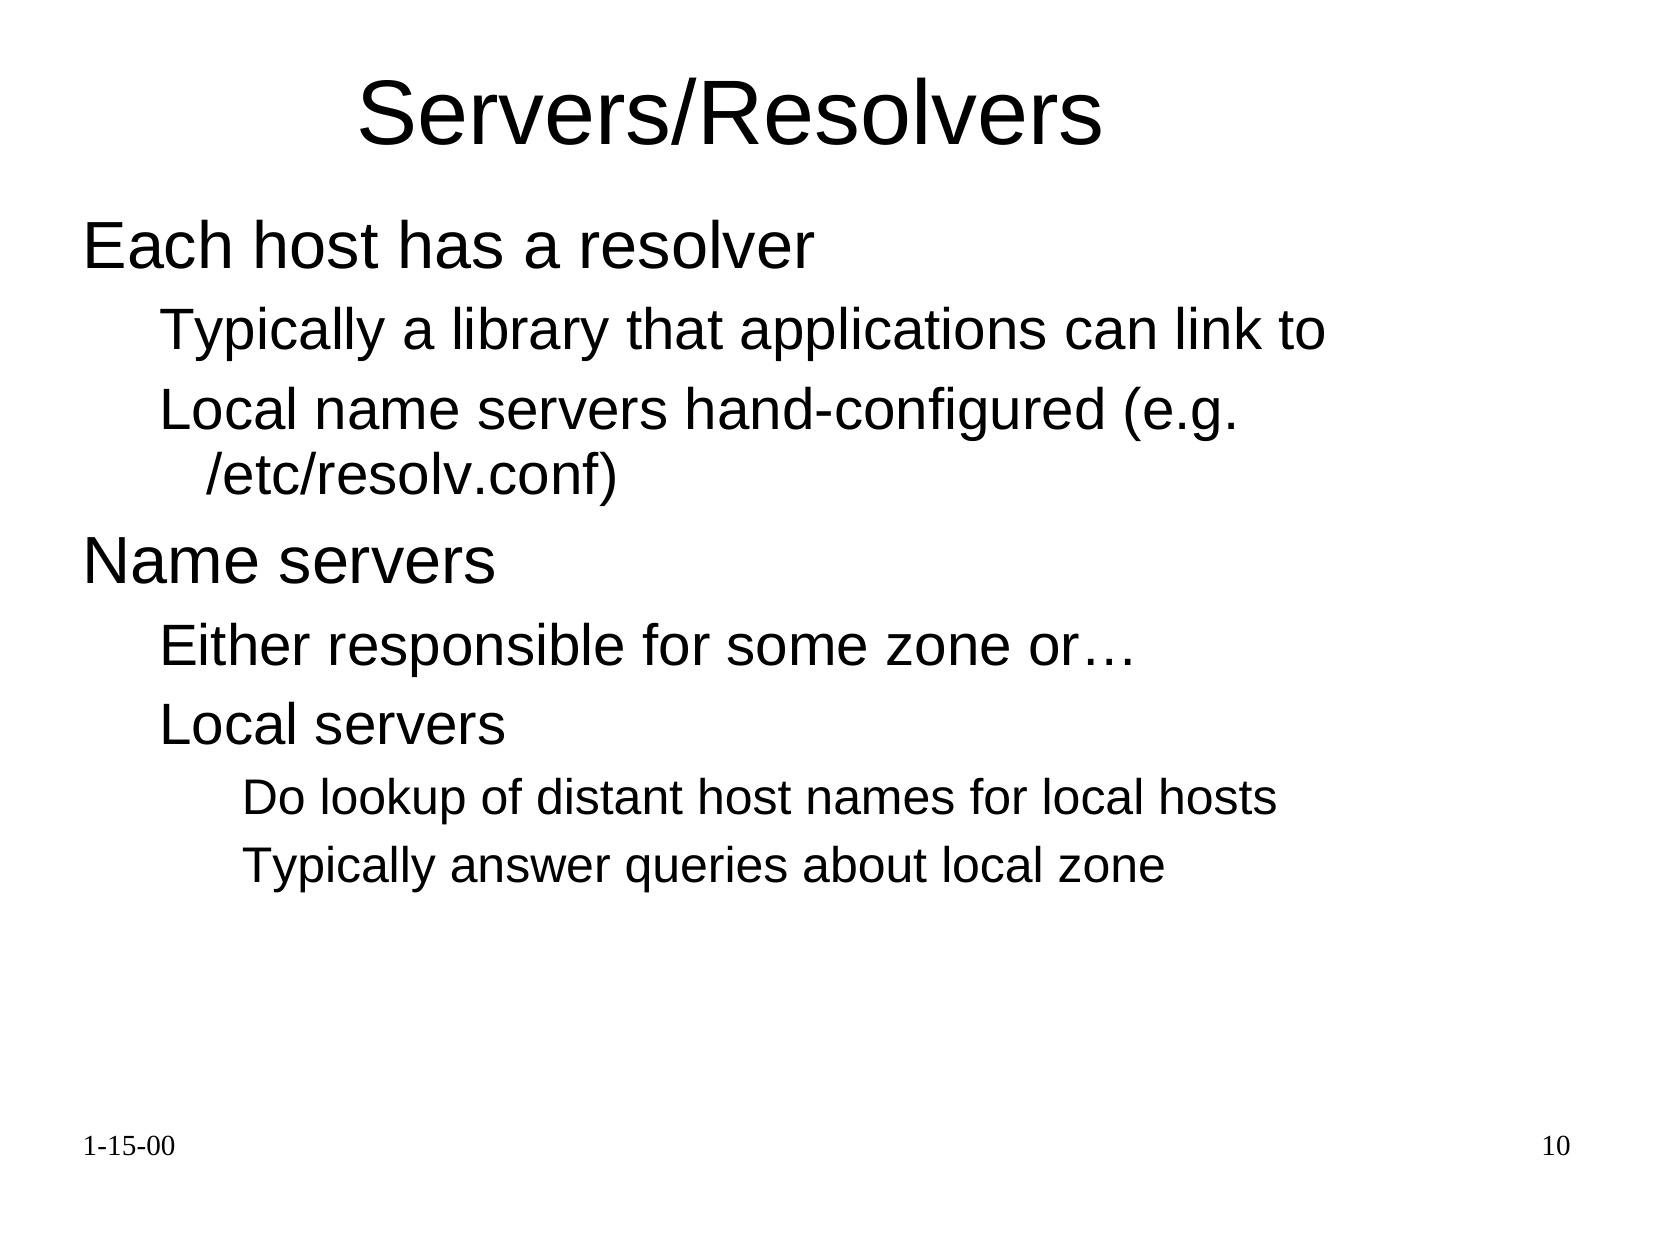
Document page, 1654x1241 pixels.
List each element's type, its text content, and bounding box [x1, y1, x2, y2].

title Servers/Resolvers [49, 49, 1438, 176]
list Each host has a resolver Typically a library that applications can link to Local name servers hand-configured (e.g. /etc/resolv.conf) Name servers Either responsible for some zone or… Local servers Do lookup of distant host names for local hosts Typically answer queries about local zone [49, 200, 1438, 1001]
